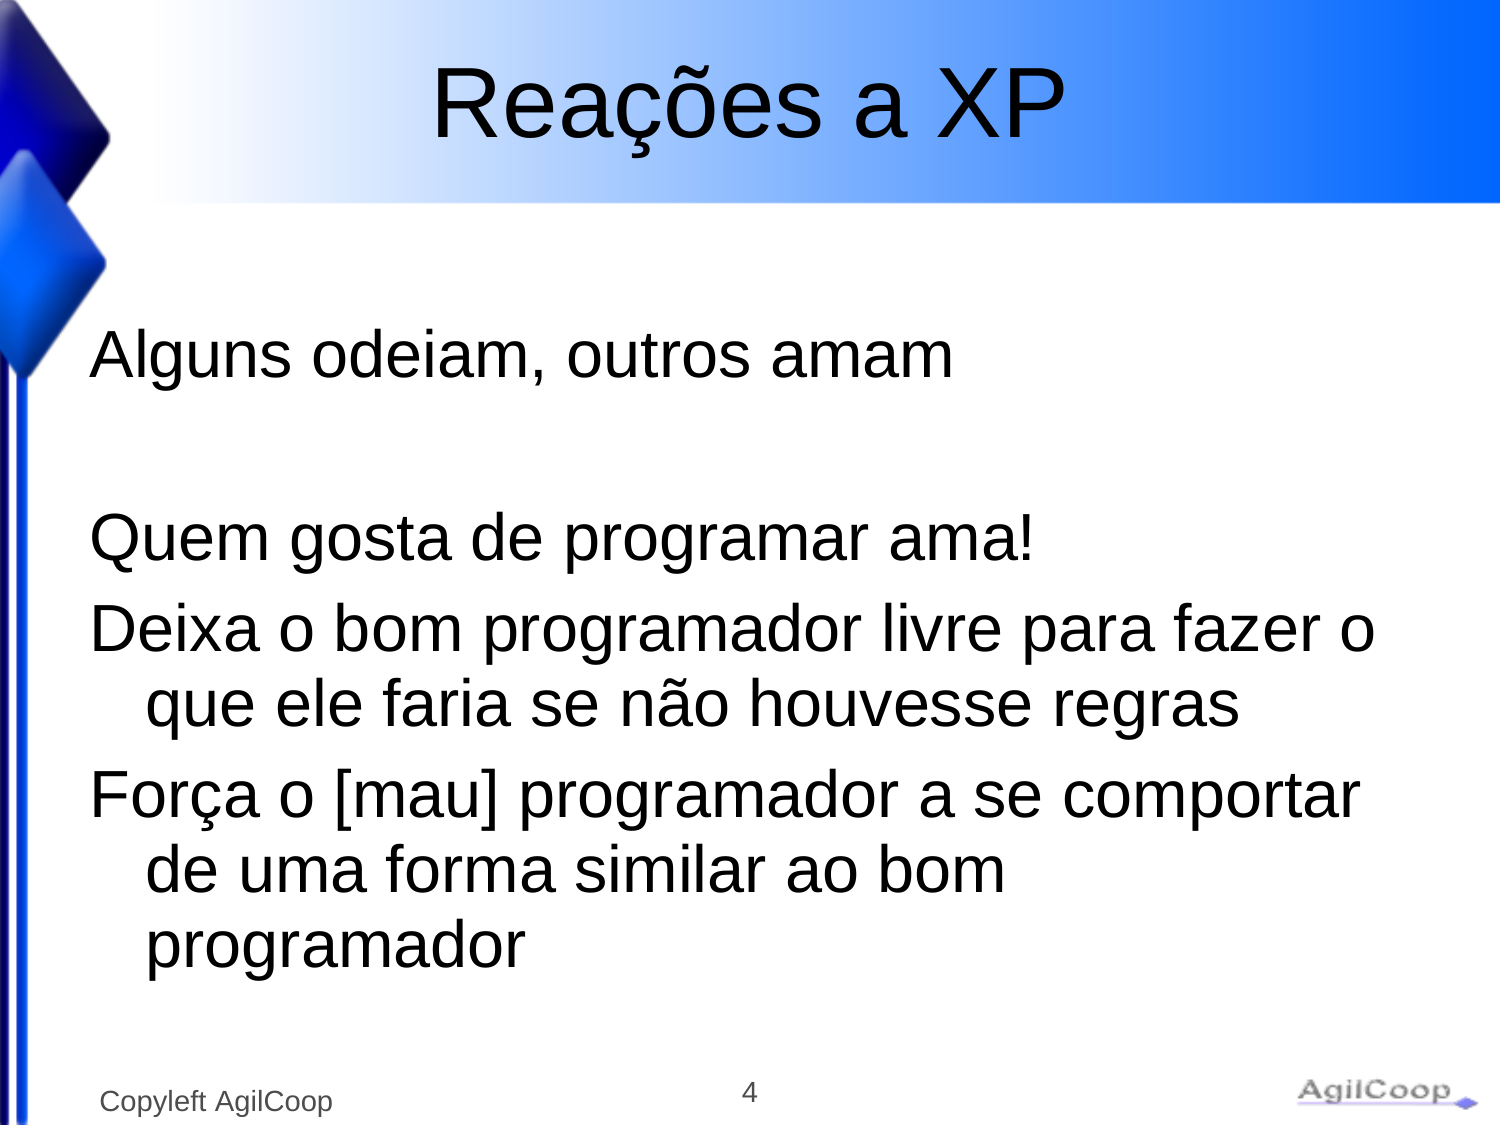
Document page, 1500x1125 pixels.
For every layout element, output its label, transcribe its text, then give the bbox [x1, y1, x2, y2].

list Alguns odeiam, outros amam Quem gosta de programar ama! Deixa o bom programador livre para fazer o que ele faria se não houvesse regras Força o [mau] programador a se comportar de uma forma similar ao bom programador [74, 309, 1417, 1038]
title Reações a XP [75, 8, 1426, 197]
picture [0, 0, 1500, 1125]
